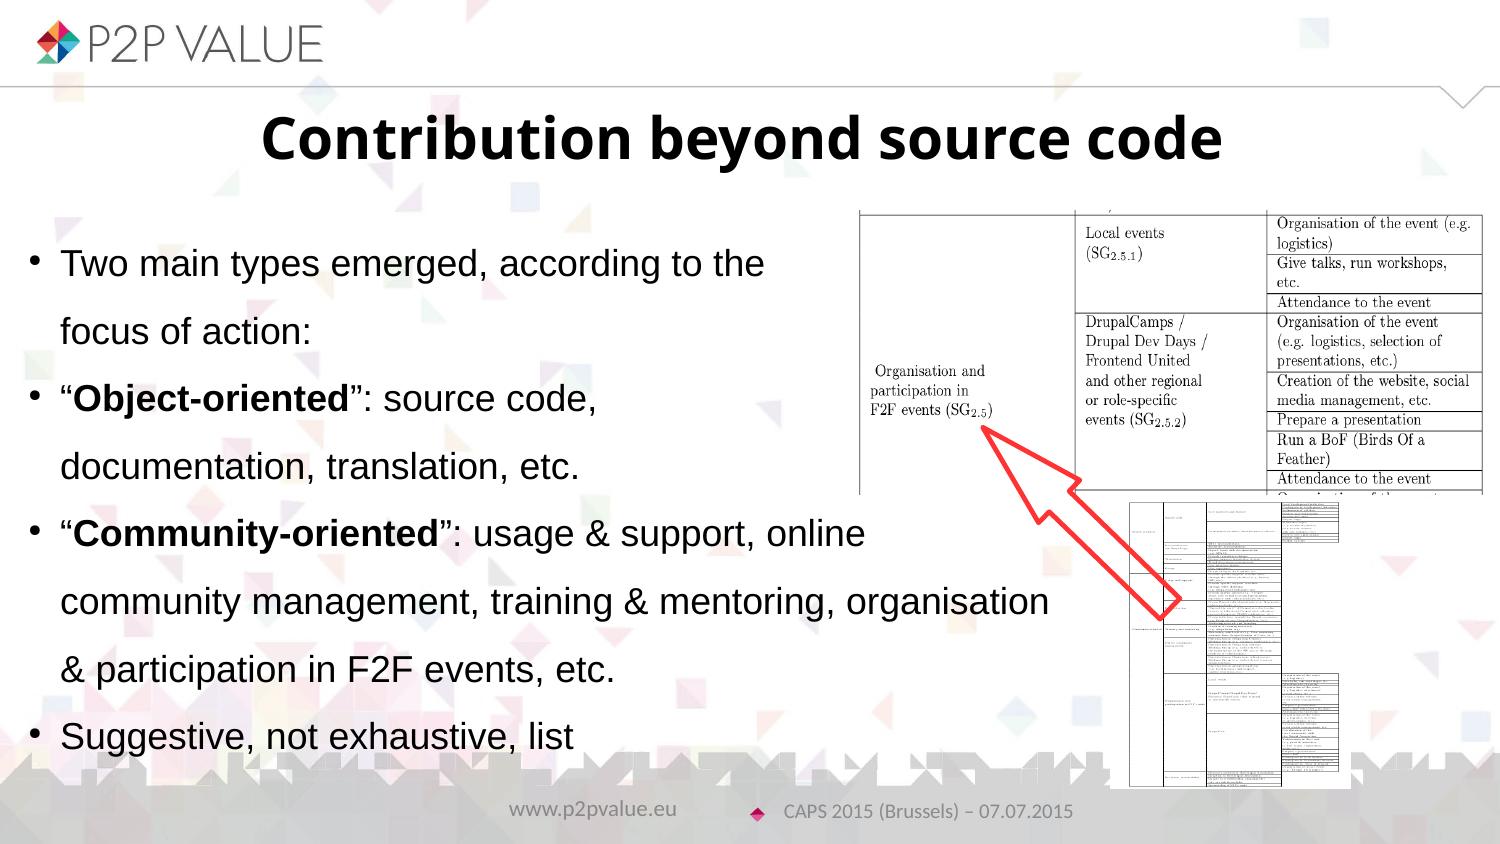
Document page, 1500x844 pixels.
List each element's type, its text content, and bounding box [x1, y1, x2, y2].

text_box CAPS 2015 (Brussels) – 07.07.2015 [770, 787, 1463, 833]
picture [0, 0, 1500, 844]
text_box www.p2pvalue.eu [502, 786, 721, 827]
title Contribution beyond source code [0, 92, 1486, 181]
subtitle Two main types emerged, according to the focus of action: “Object-oriented”: source code, documentation, translation, etc. “Community-oriented”: usage & support, online community management, training & mentoring, organisation & participation in F2F events, etc. Suggestive, not exhaustive, list [15, 210, 1066, 766]
